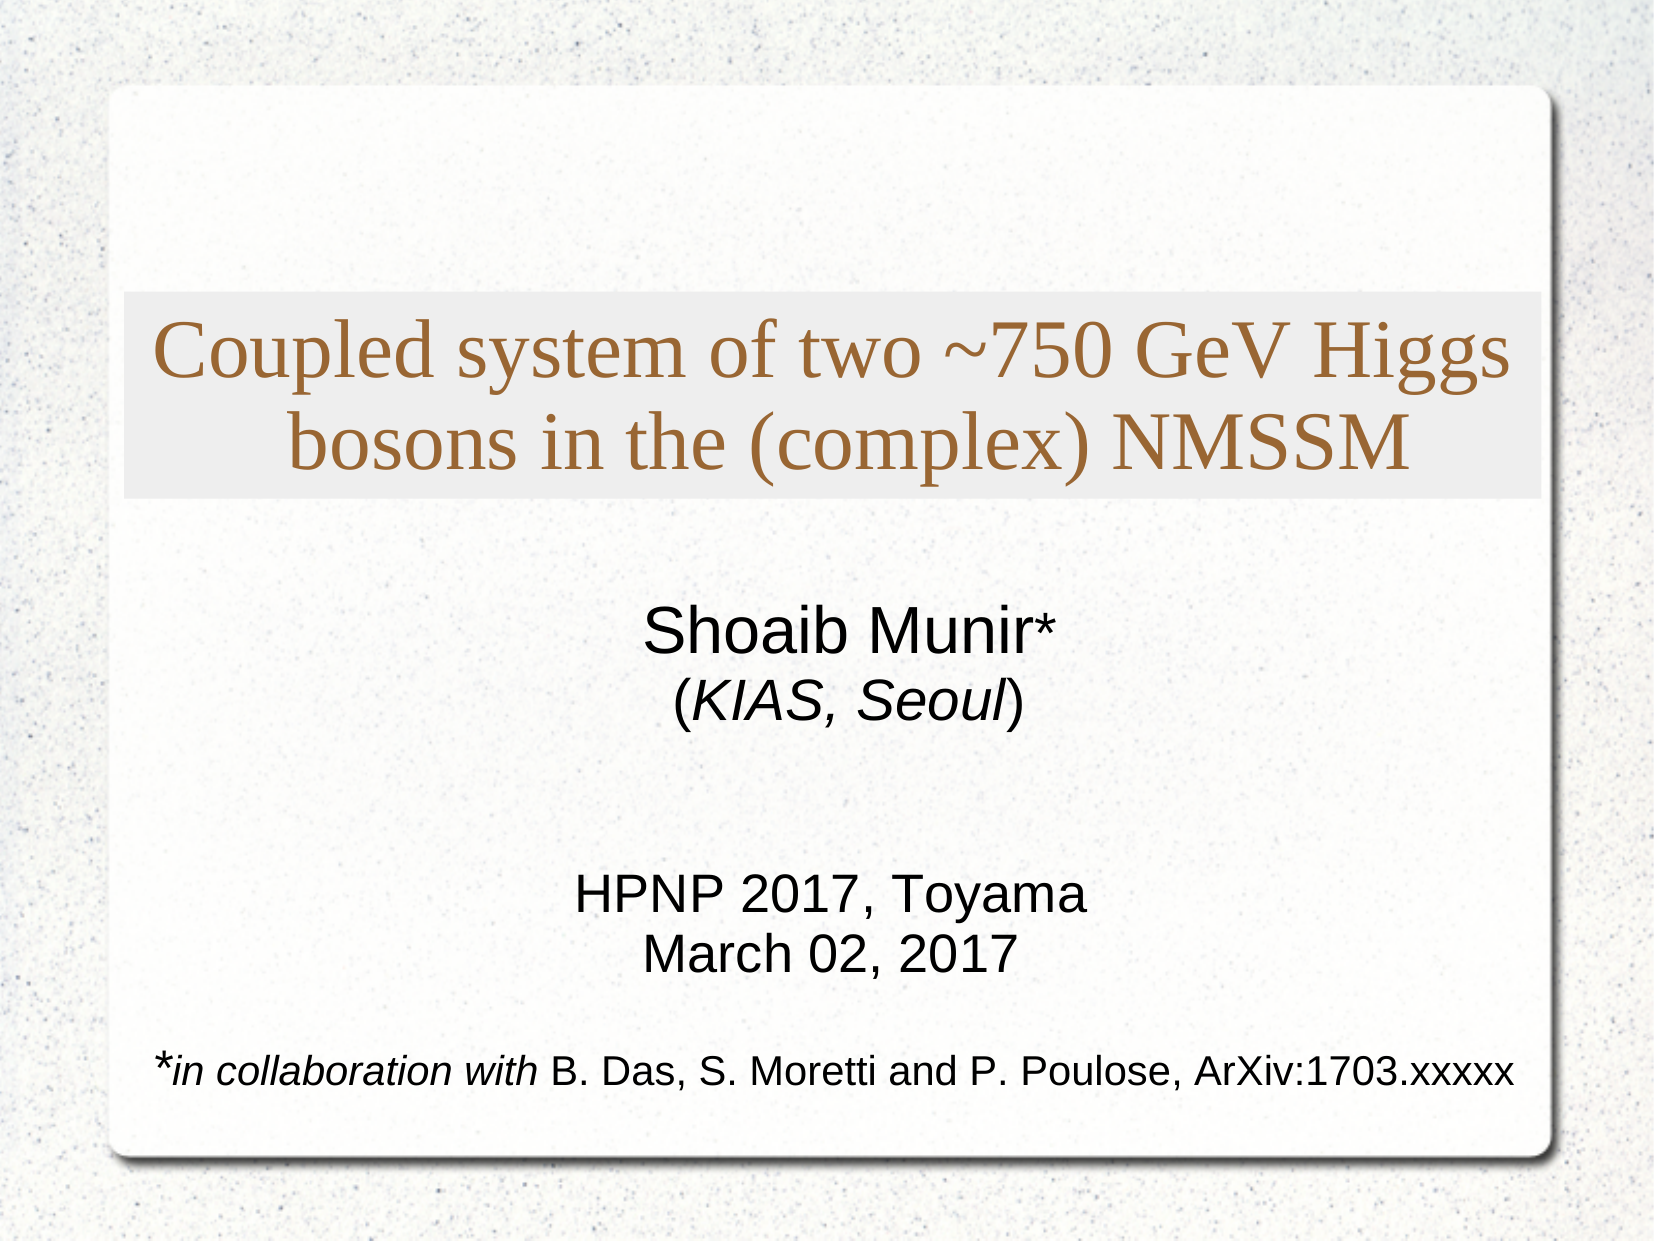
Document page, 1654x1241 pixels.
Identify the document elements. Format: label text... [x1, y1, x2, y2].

subtitle Shoaib Munir* (KIAS, Seoul) HPNP 2017, Toyama March 02, 2017 *in collaboration with B. Das, S. Moretti and P. Poulose, ArXiv:1703.xxxxx [147, 519, 1516, 1170]
picture [0, 0, 1654, 1241]
title Coupled system of two ~750 GeV Higgs bosons in the (complex) NMSSM [124, 291, 1542, 499]
